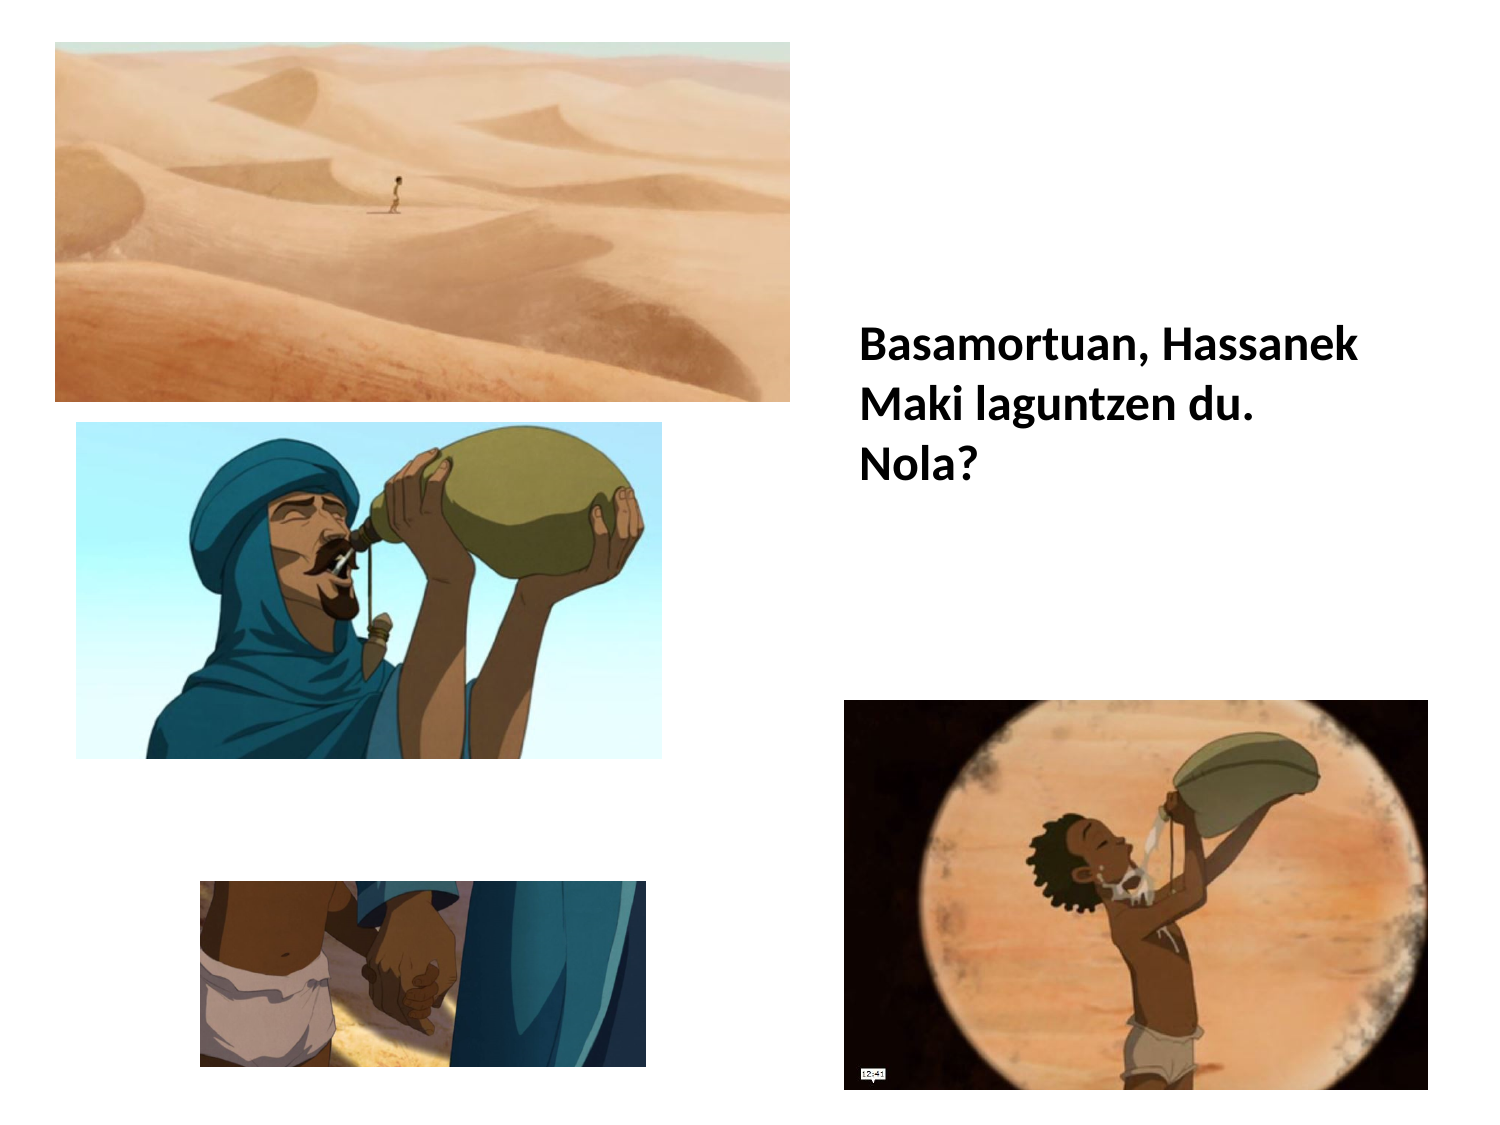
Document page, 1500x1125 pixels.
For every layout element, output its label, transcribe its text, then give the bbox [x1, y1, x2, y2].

picture [844, 700, 1428, 1090]
picture [55, 42, 790, 402]
picture [200, 881, 646, 1067]
text_box Basamortuan, Hassanek Maki laguntzen du. Nola? [844, 302, 1447, 498]
picture [76, 422, 662, 759]
